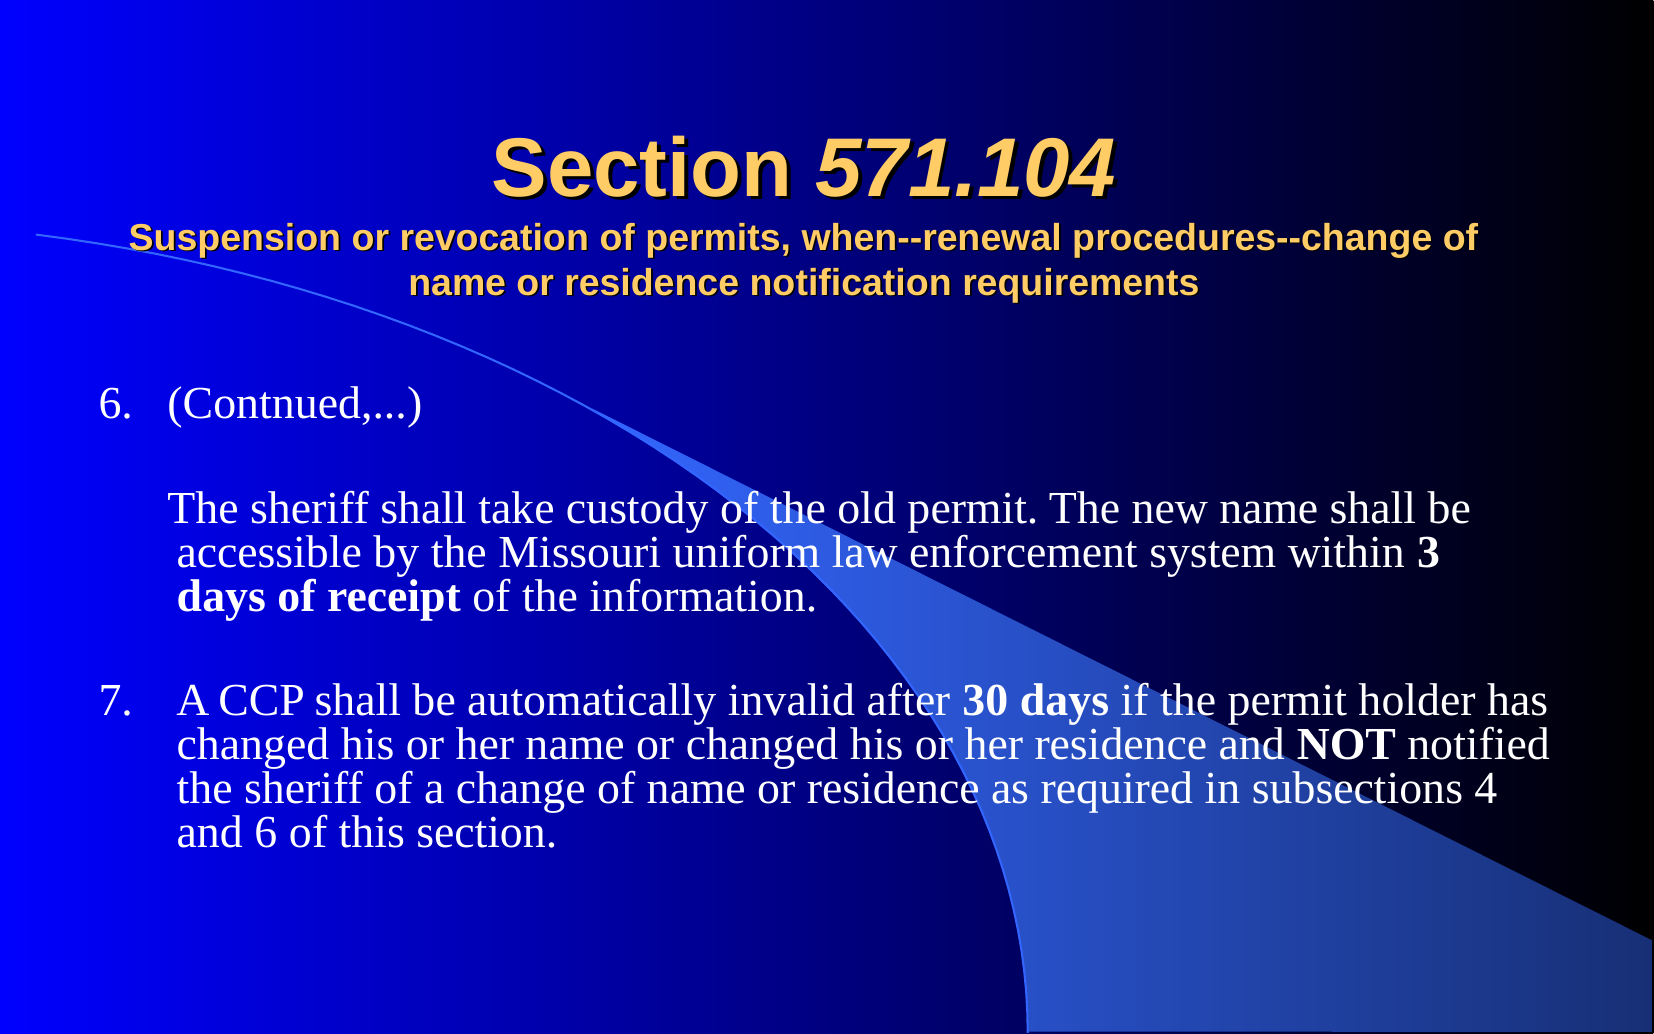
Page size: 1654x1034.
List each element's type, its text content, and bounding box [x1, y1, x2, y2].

title Section 571.104 Suspension or revocation of permits, when--renewal procedures--change of name or residence notification requirements [60, 105, 1549, 311]
list 6. (Contnued,...) The sheriff shall take custody of the old permit. The new name shall be accessible by the Missouri uniform law enforcement system within 3 days of receipt of the information. 7. A CCP shall be automatically invalid after 30 days if the permit holder has changed his or her name or changed his or her residence and NOT notified the sheriff of a change of name or residence as required in subsections 4 and 6 of this section. [82, 376, 1571, 865]
